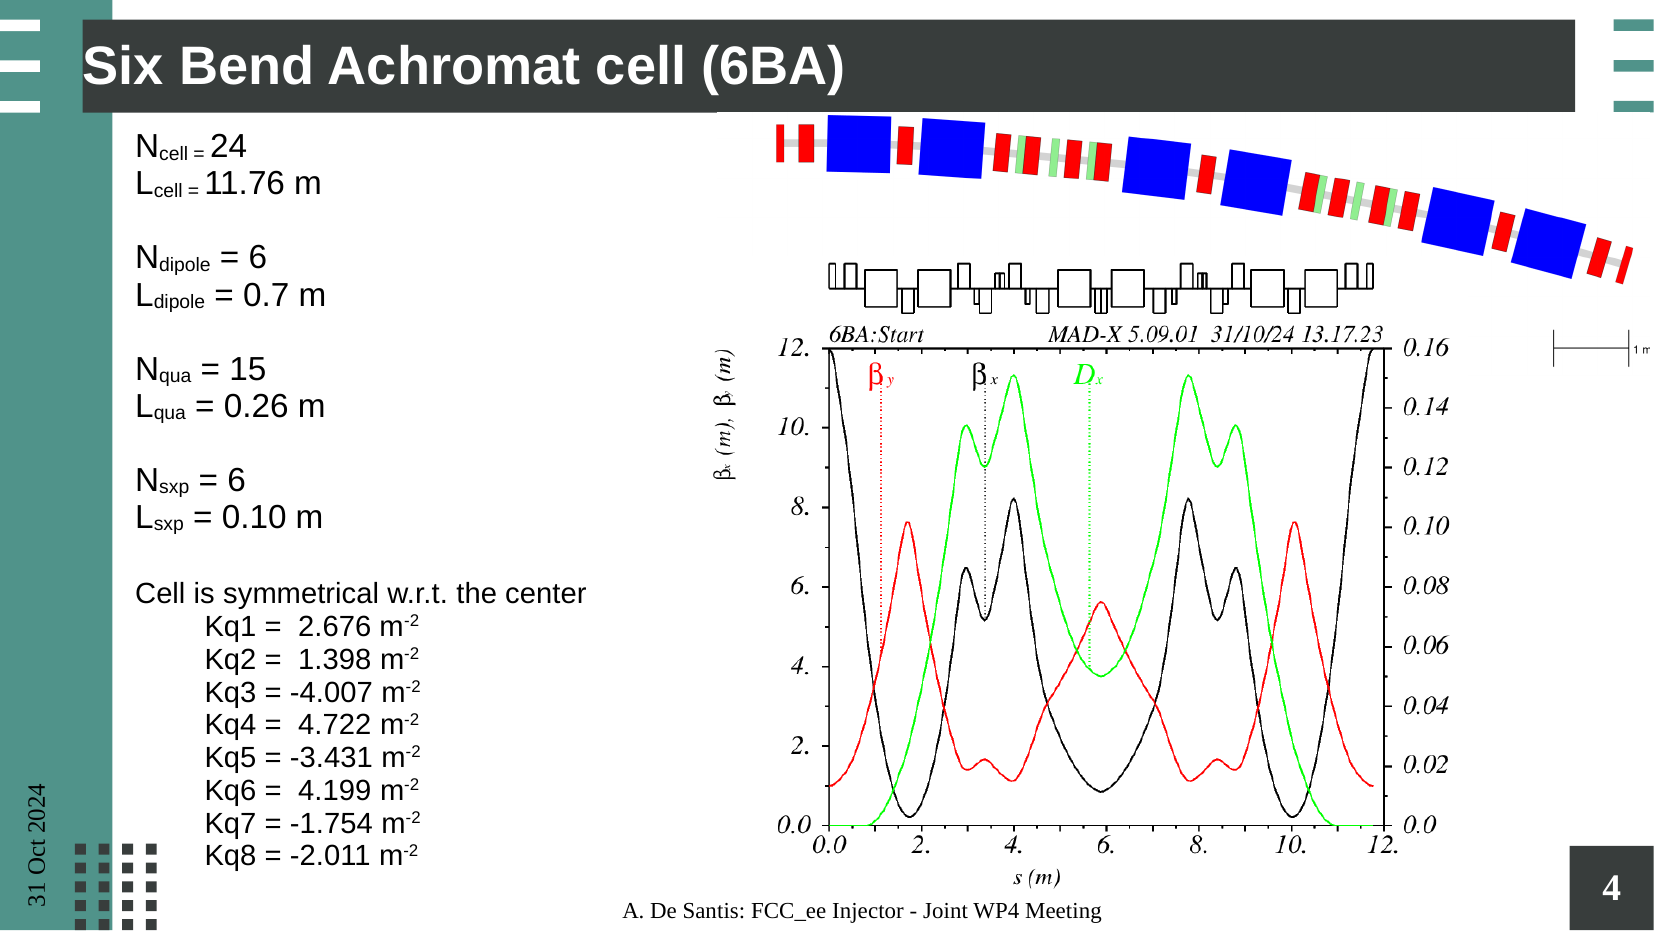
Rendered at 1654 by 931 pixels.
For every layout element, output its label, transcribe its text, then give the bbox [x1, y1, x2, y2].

picture [710, 112, 1650, 895]
title Six Bend Achromat cell (6BA) [82, 19, 1576, 113]
text_box Ncell = 24 Lcell = 11.76 m Ndipole = 6 Ldipole = 0.7 m Nqua = 15 Lqua = 0.26 m Nsxp = 6 Lsxp = 0.10 m Cell is symmetrical w.r.t. the center Kq1 = 2.676 m-2 Kq2 = 1.398 m-2 Kq3 = -4.007 m-2 Kq4 = 4.722 m-2 Kq5 = -3.431 m-2 Kq6 = 4.199 m-2 Kq7 = -1.754 m-2 Kq8 = -2.011 m-2 [120, 120, 751, 931]
